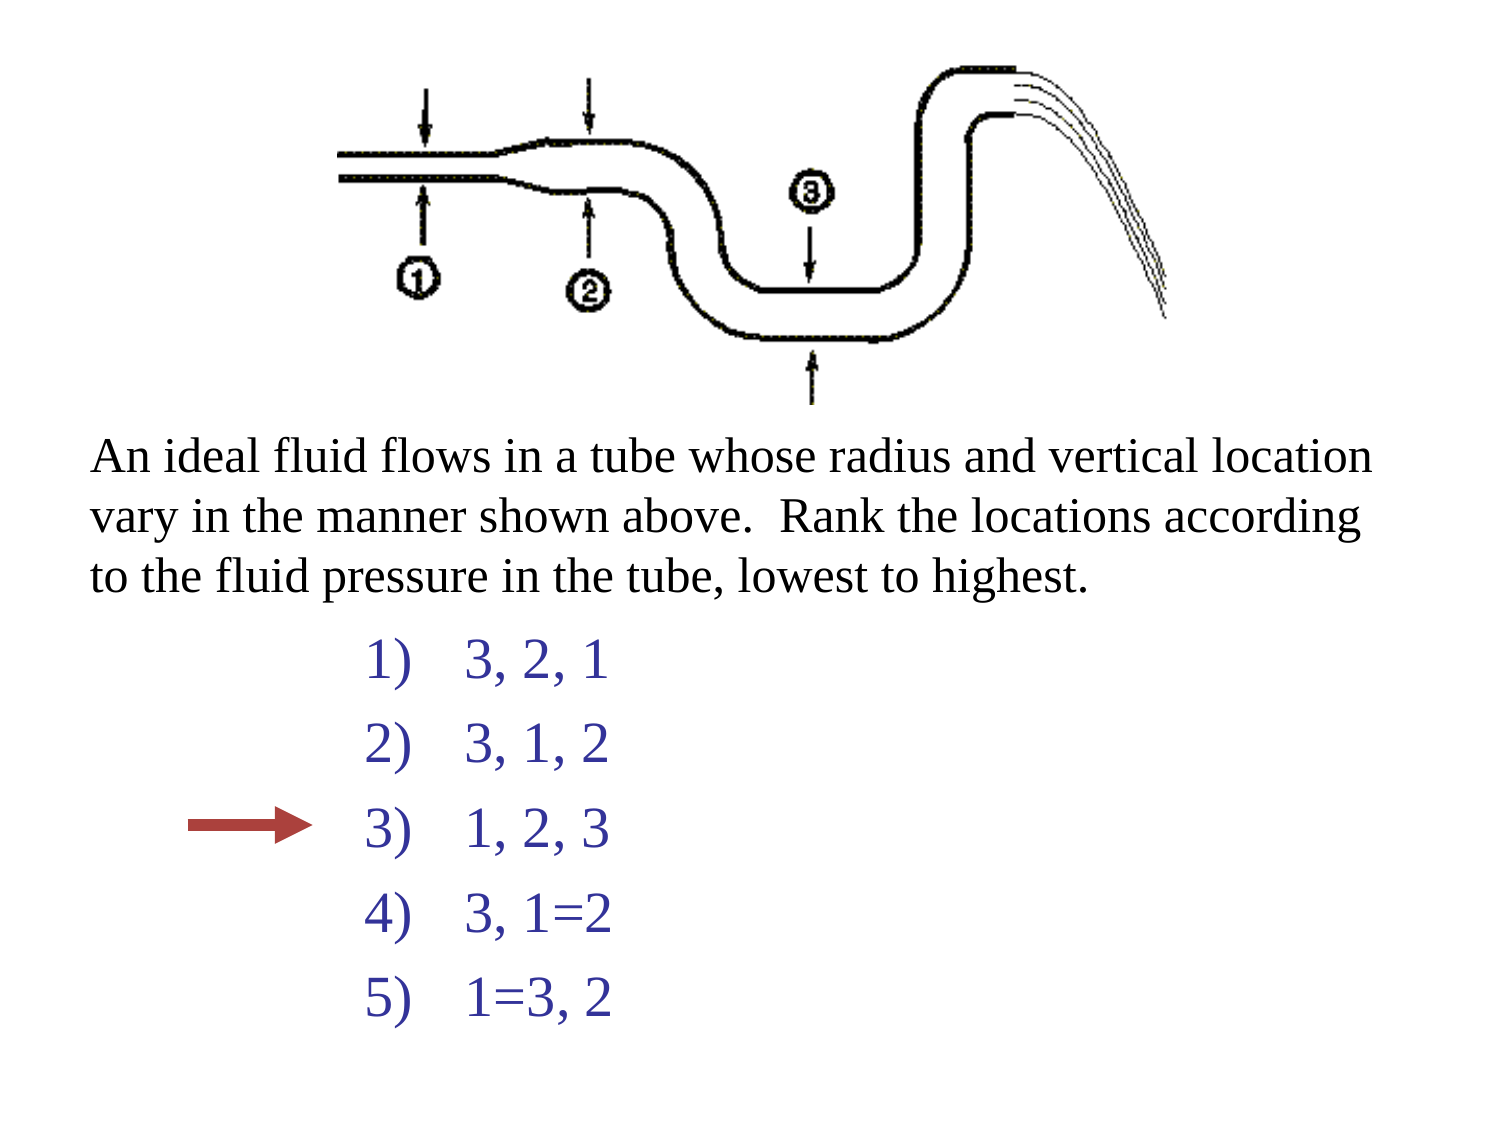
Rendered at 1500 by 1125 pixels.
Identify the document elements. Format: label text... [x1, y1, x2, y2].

text_box 3, 2, 1 3, 1, 2 1, 2, 3 3, 1=2 1=3, 2 [350, 612, 1176, 950]
text_box An ideal fluid flows in a tube whose radius and vertical location vary in the manner shown above. Rank the locations according to the fluid pressure in the tube, lowest to highest. [75, 349, 1426, 675]
picture [337, 62, 1169, 349]
